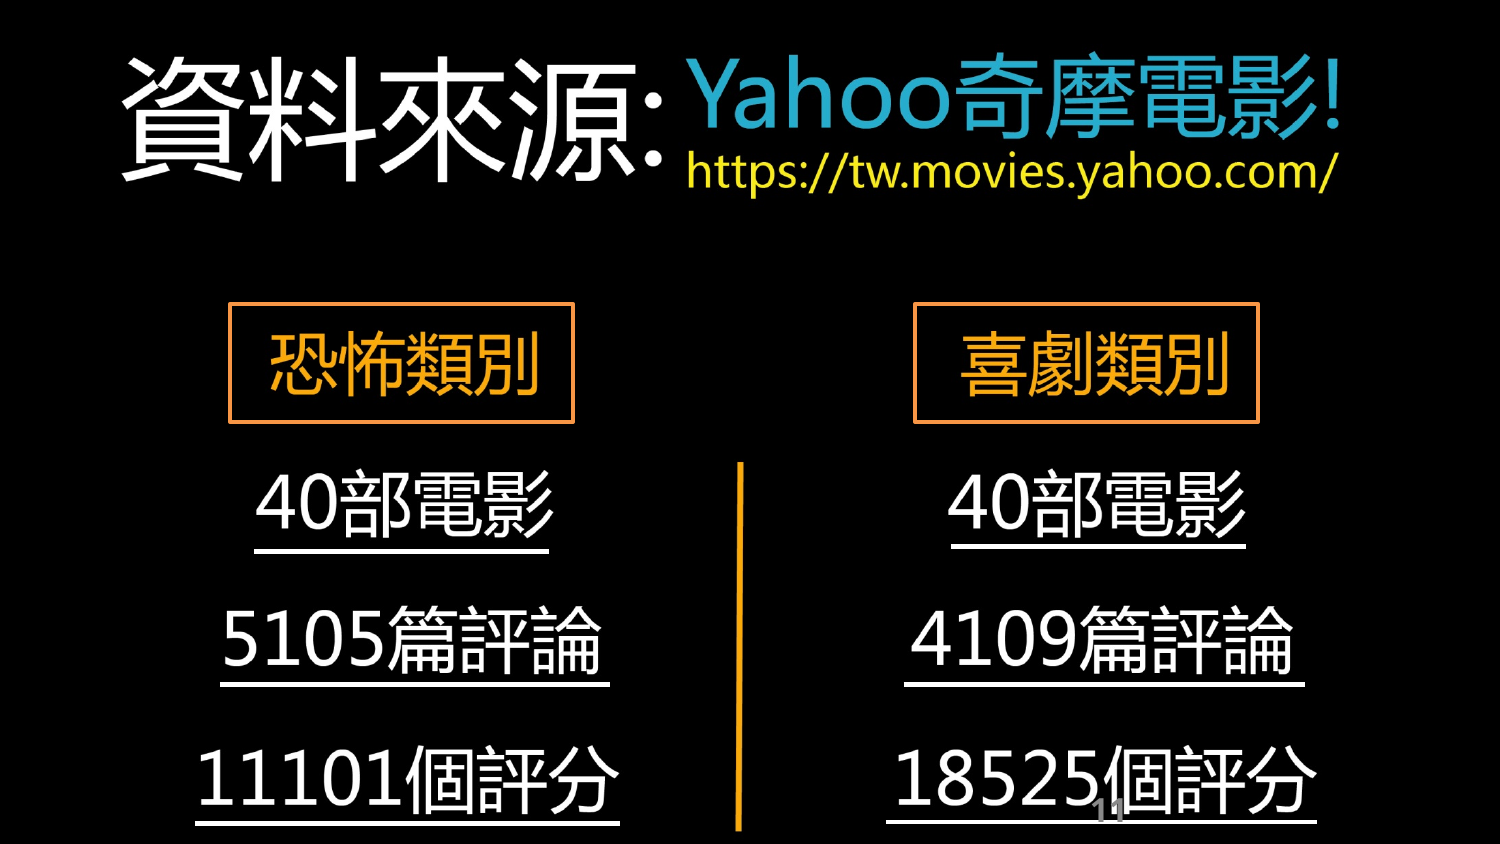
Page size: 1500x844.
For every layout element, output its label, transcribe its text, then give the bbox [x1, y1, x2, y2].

picture [100, 22, 1402, 844]
text_box 11 [1074, 782, 1426, 827]
